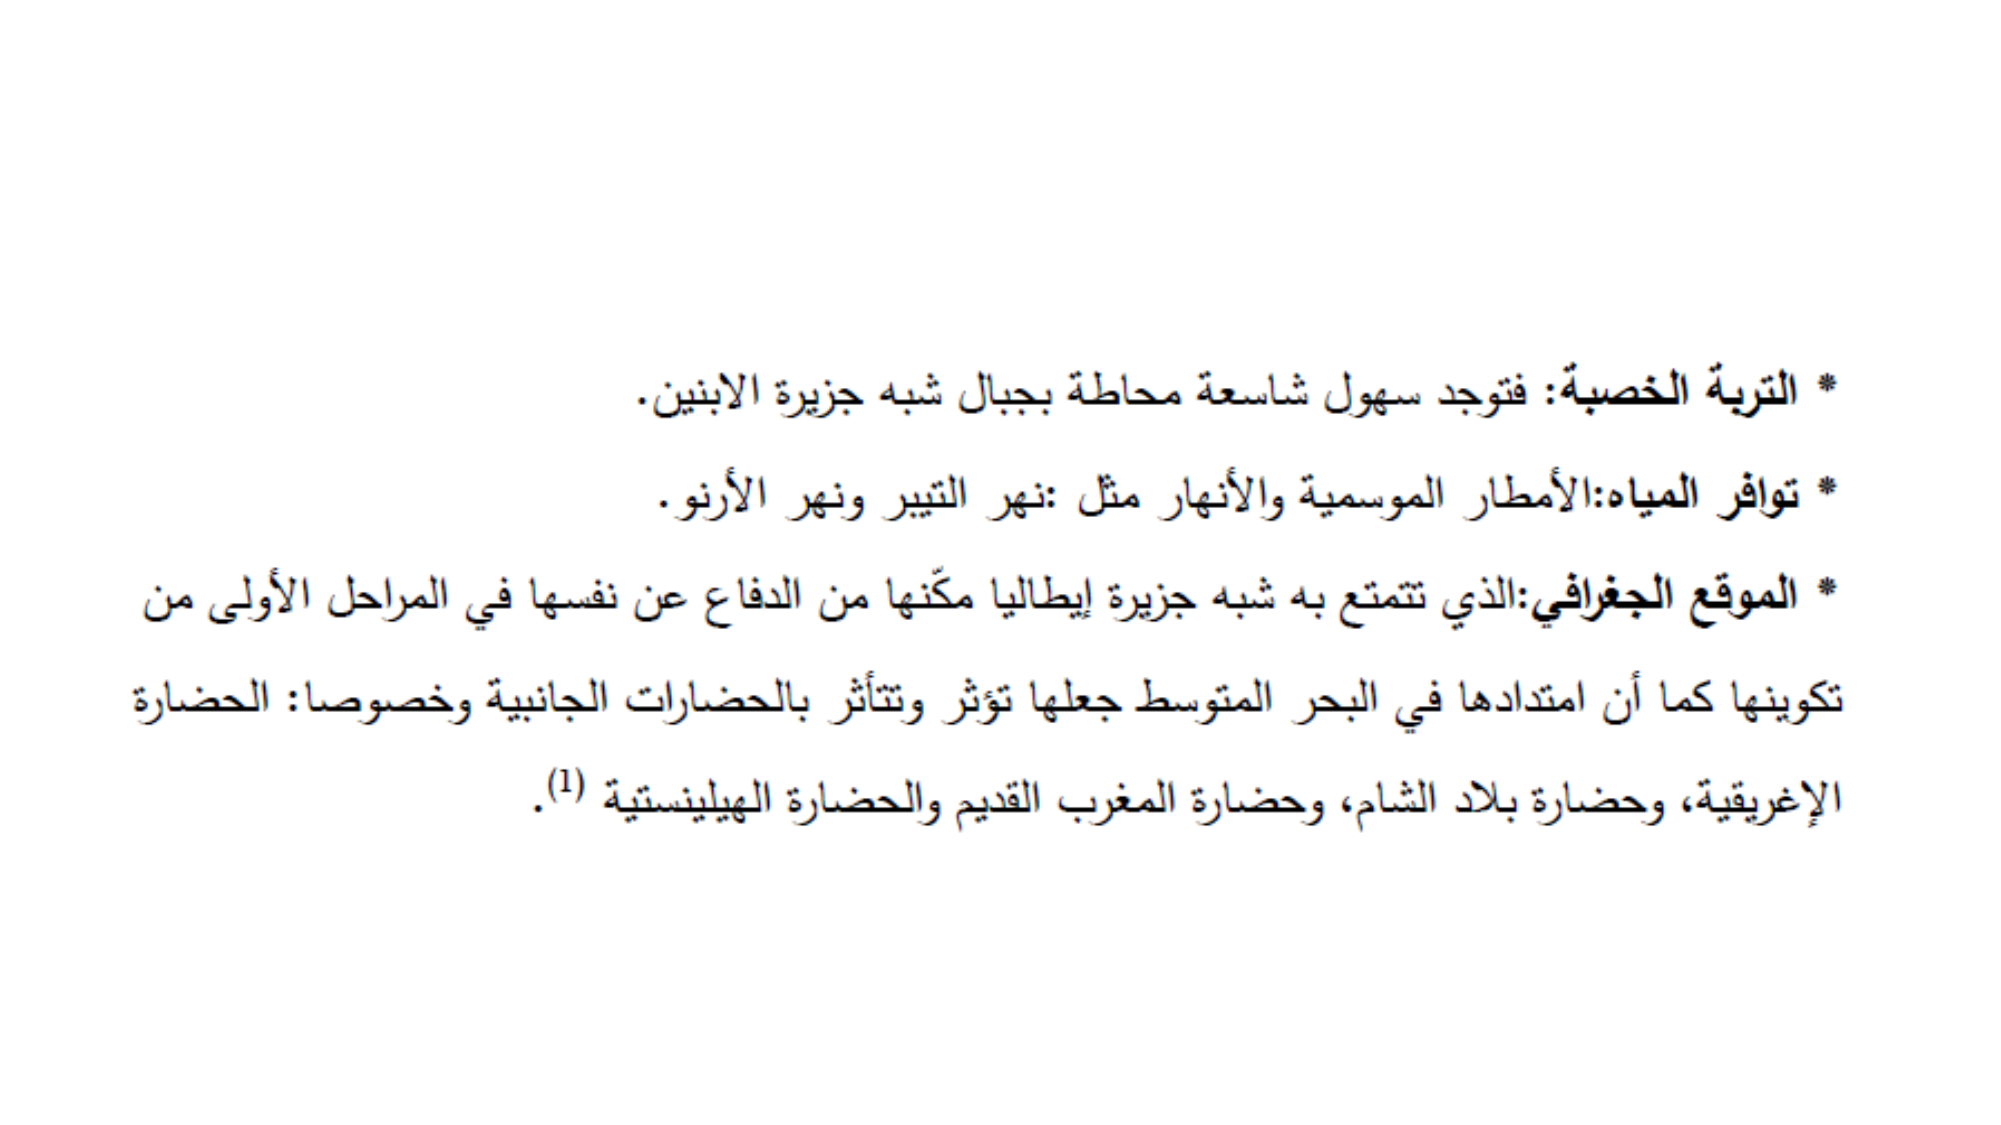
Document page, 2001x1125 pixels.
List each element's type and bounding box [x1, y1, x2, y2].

picture [59, 331, 1884, 841]
